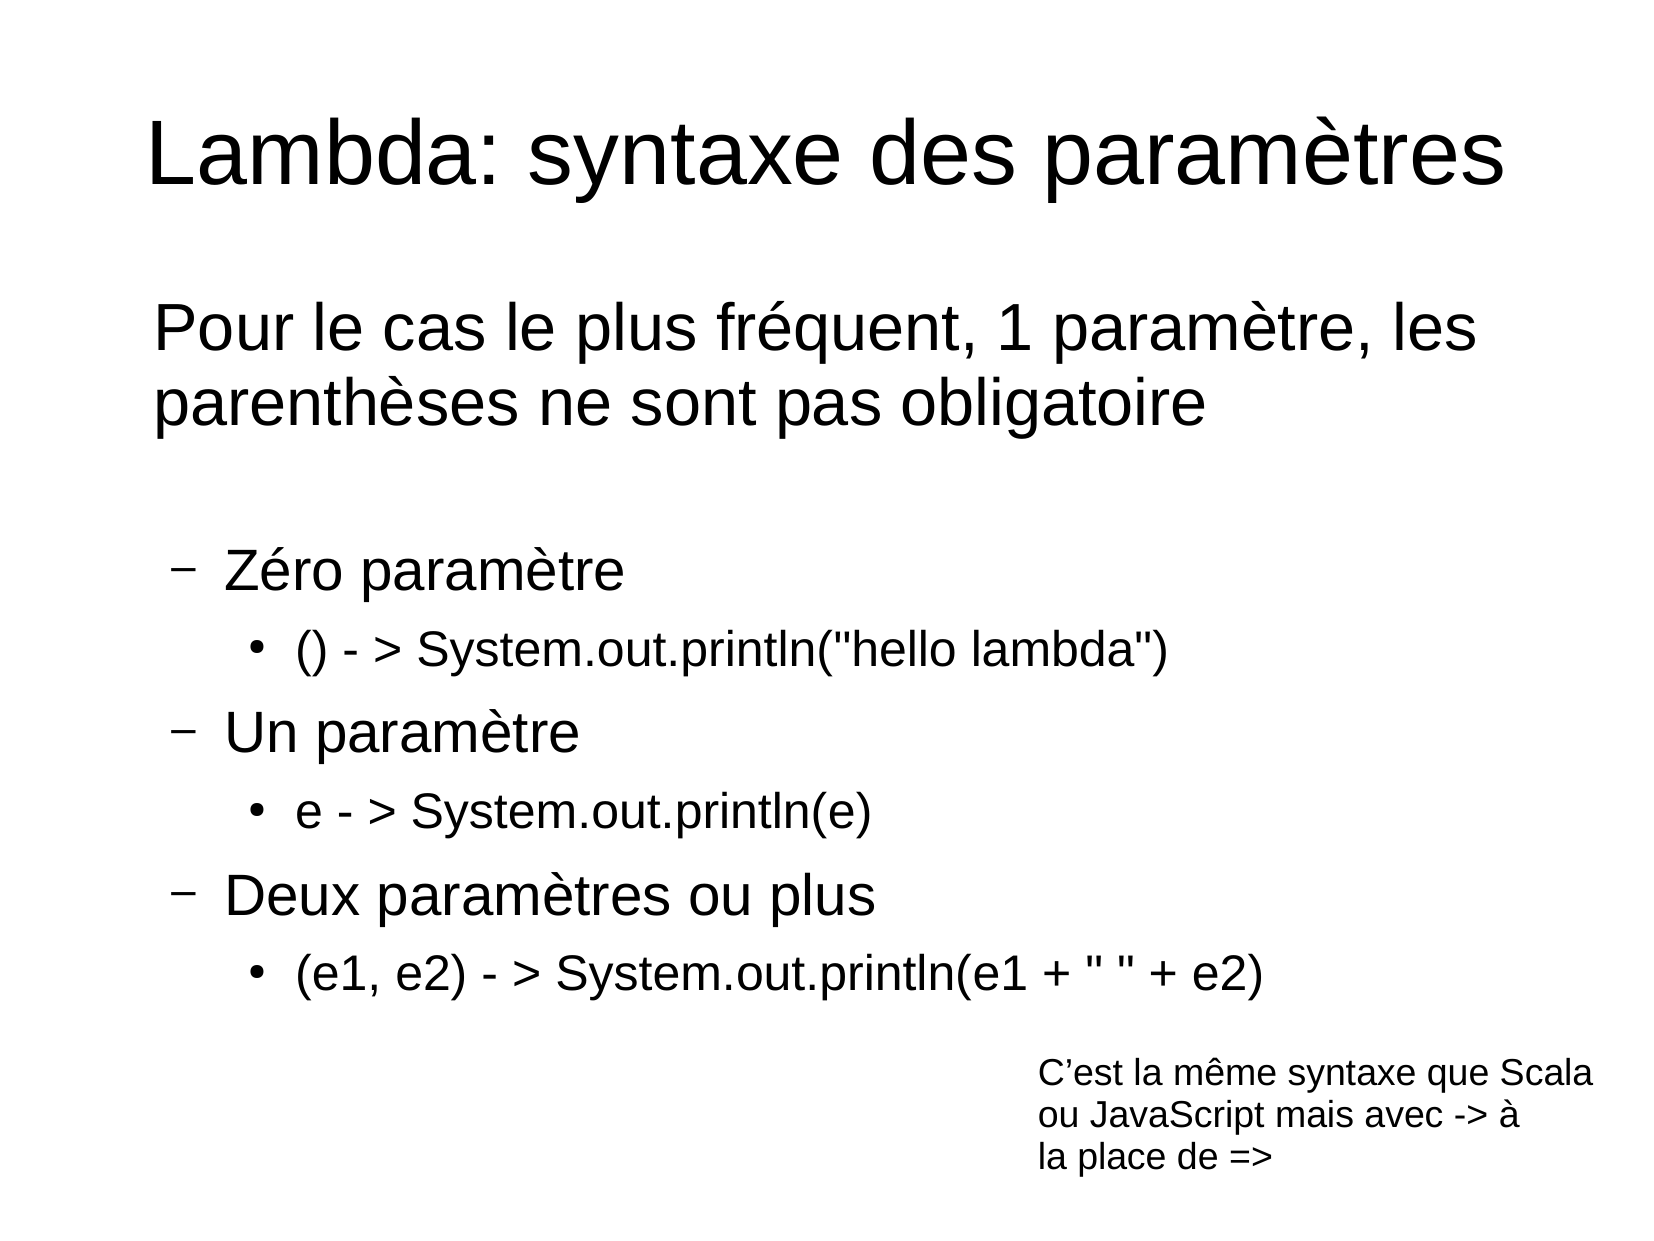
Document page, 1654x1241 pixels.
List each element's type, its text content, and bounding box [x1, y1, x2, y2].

list Pour le cas le plus fréquent, 1 paramètre, les parenthèses ne sont pas obligatoire Zéro paramètre () - > System.out.println("hello lambda") Un paramètre e - > System.out.println(e) Deux paramètres ou plus (e1, e2) - > System.out.println(e1 + " " + e2) [82, 290, 1571, 1010]
text_box C’est la même syntaxe que Scala ou JavaScript mais avec -> à la place de => [1023, 1044, 1609, 1185]
title Lambda: syntaxe des paramètres [82, 49, 1571, 257]
